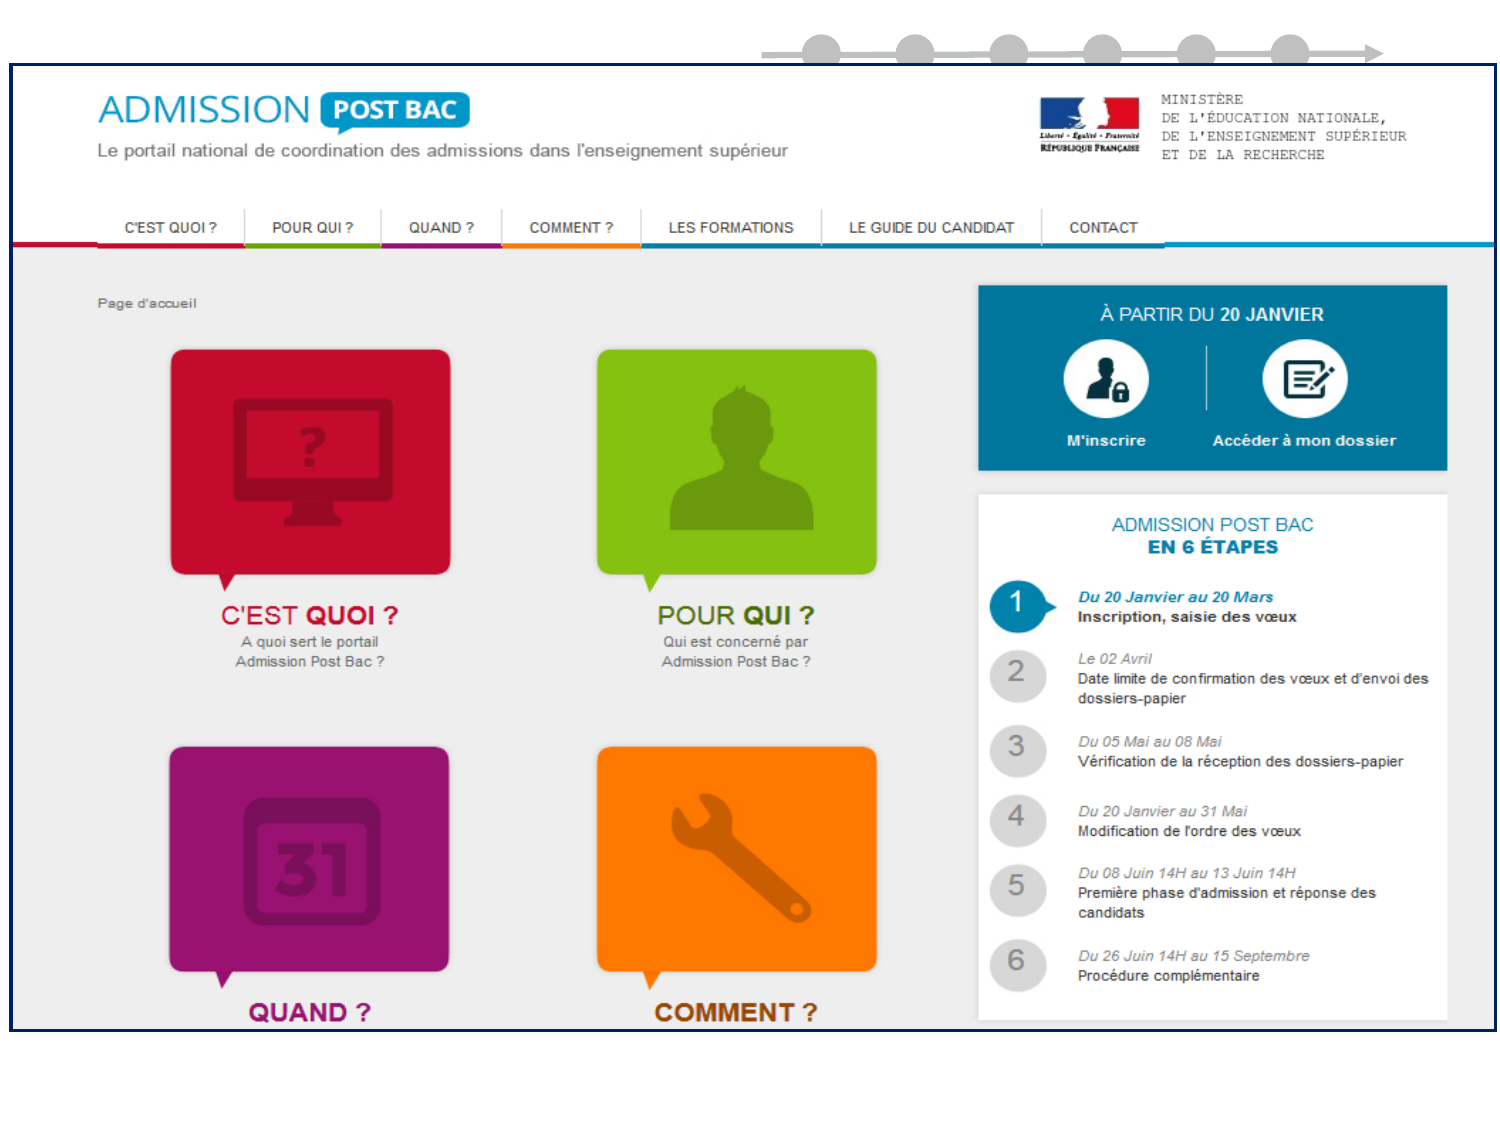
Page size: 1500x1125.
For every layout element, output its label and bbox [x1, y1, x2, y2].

text_box [990, 35, 1028, 63]
text_box [1083, 35, 1122, 63]
text_box [1177, 35, 1216, 63]
text_box [1271, 35, 1309, 63]
picture [12, 66, 1495, 1029]
text_box [896, 35, 934, 63]
text_box [802, 35, 841, 63]
